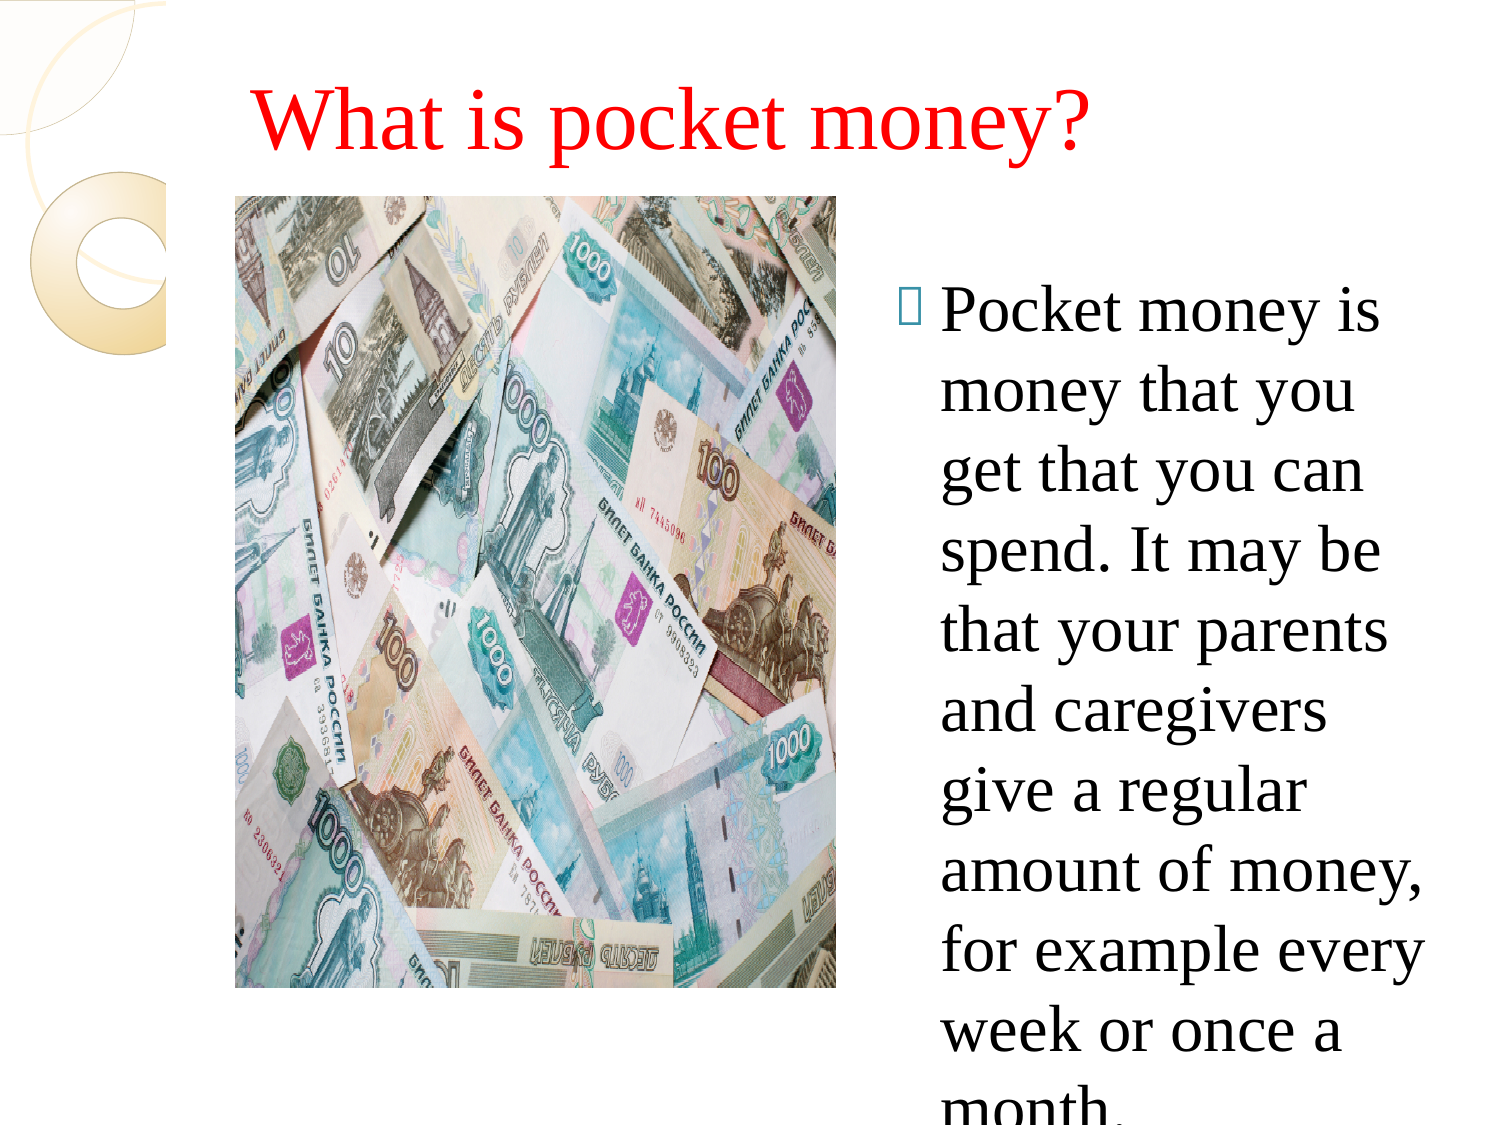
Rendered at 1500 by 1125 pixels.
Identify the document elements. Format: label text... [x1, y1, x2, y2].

title What is pocket money? [235, 45, 1466, 283]
picture [235, 196, 836, 988]
list Pocket money is money that you get that you can spend. It may be that your parents and caregivers give a regular amount of money, for example every week or once a month. [865, 249, 1466, 1125]
